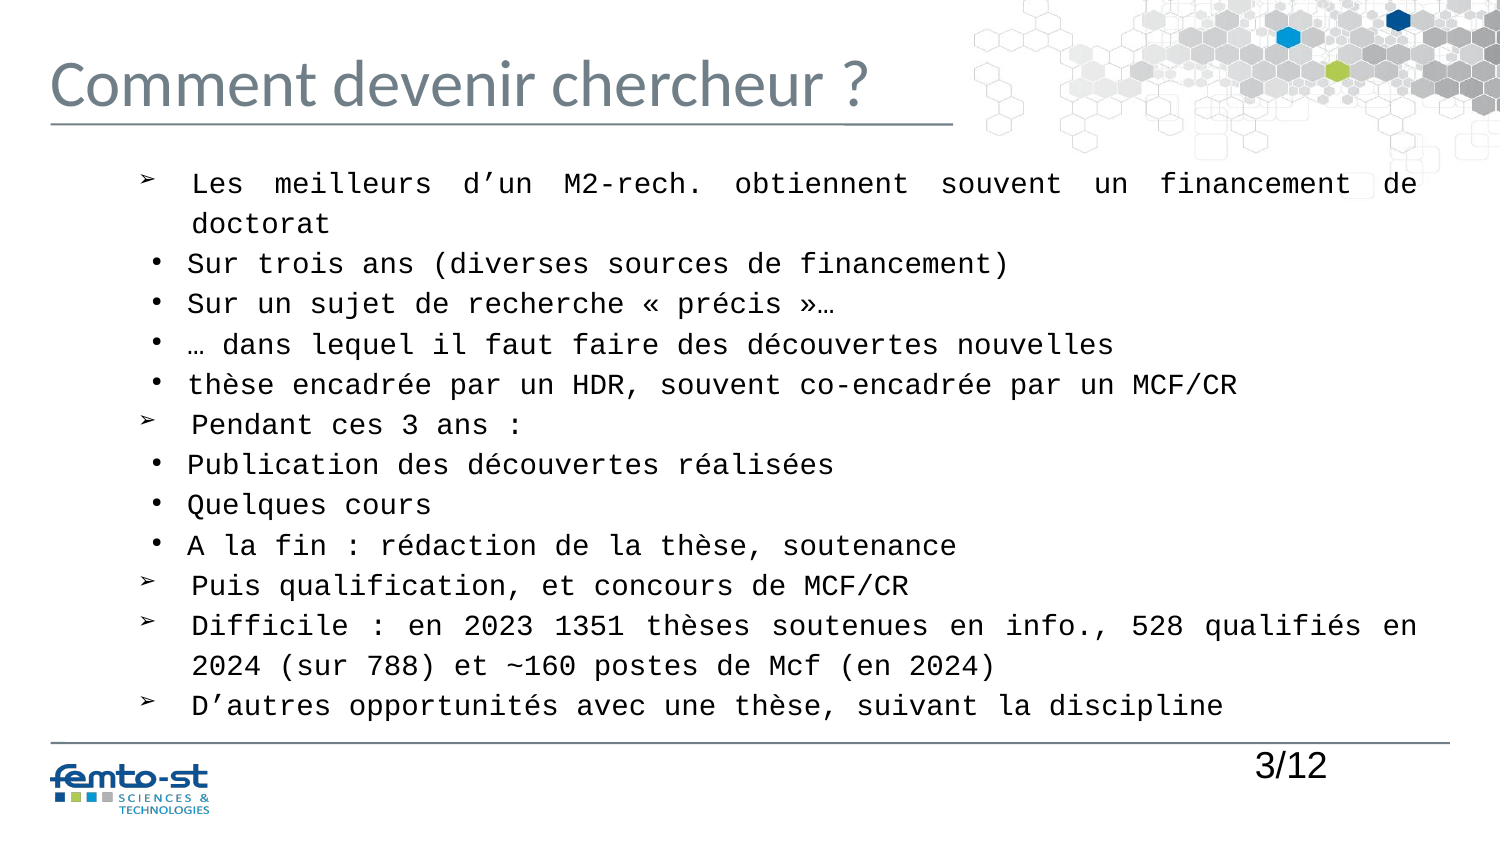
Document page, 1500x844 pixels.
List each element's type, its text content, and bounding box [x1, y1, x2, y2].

text_box Les meilleurs d’un M2-rech. obtiennent souvent un financement de doctorat Sur trois ans (diverses sources de financement) Sur un sujet de recherche « précis »… … dans lequel il faut faire des découvertes nouvelles thèse encadrée par un HDR, souvent co-encadrée par un MCF/CR Pendant ces 3 ans : Publication des découvertes réalisées Quelques cours A la fin : rédaction de la thèse, soutenance Puis qualification, et concours de MCF/CR Difficile : en 2023 1351 thèses soutenues en info., 528 qualifiés en 2024 (sur 788) et ~160 postes de Mcf (en 2024) D’autres opportunités avec une thèse, suivant la discipline [116, 124, 1418, 745]
picture [962, 0, 1500, 216]
text_box Comment devenir chercheur ? [50, 40, 1401, 124]
picture [50, 764, 209, 814]
